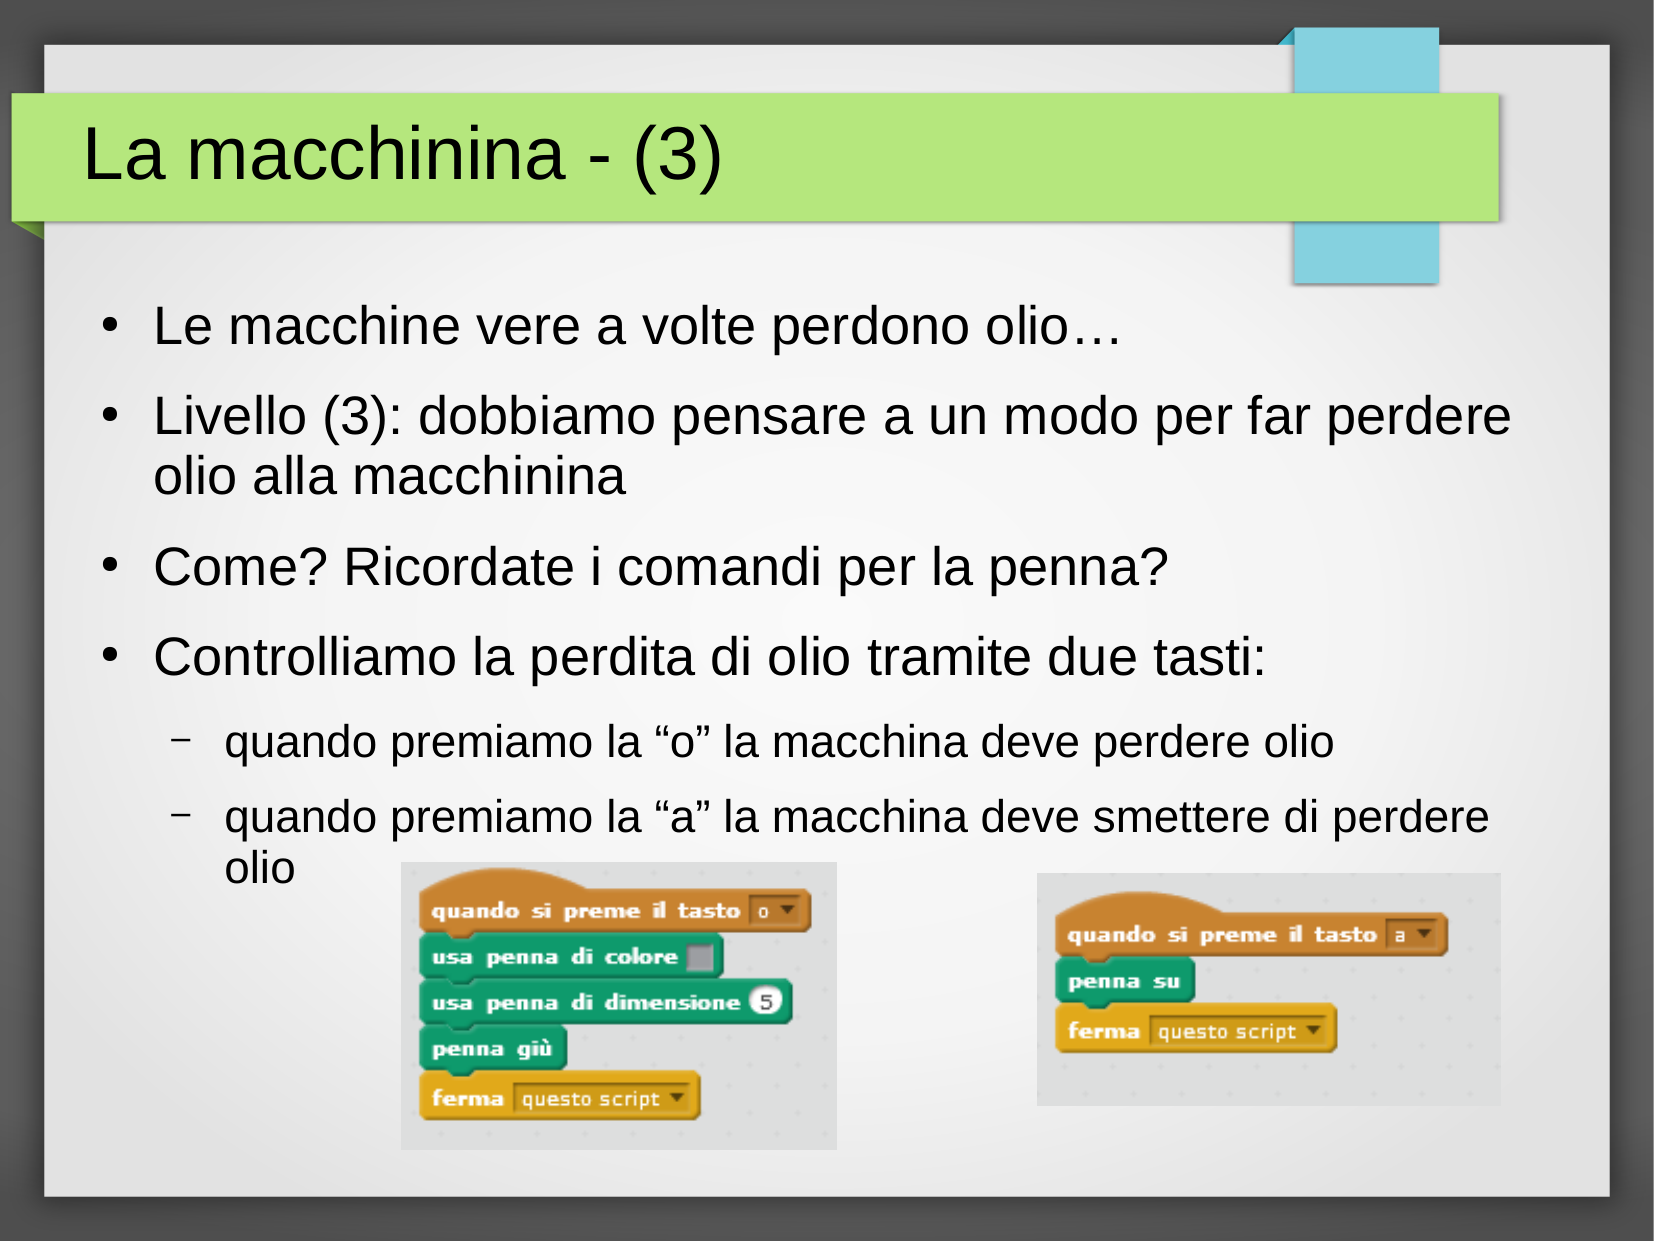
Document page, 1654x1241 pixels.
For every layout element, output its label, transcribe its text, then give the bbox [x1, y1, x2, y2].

title La macchinina - (3) [82, 94, 1264, 213]
list Le macchine vere a volte perdono olio… Livello (3): dobbiamo pensare a un modo per far perdere olio alla macchinina Come? Ricordate i comandi per la penna? Controlliamo la perdita di olio tramite due tasti: quando premiamo la “o” la macchina deve perdere olio quando premiamo la “a” la macchina deve smettere di perdere olio [82, 295, 1571, 1015]
picture [0, 0, 1654, 1241]
